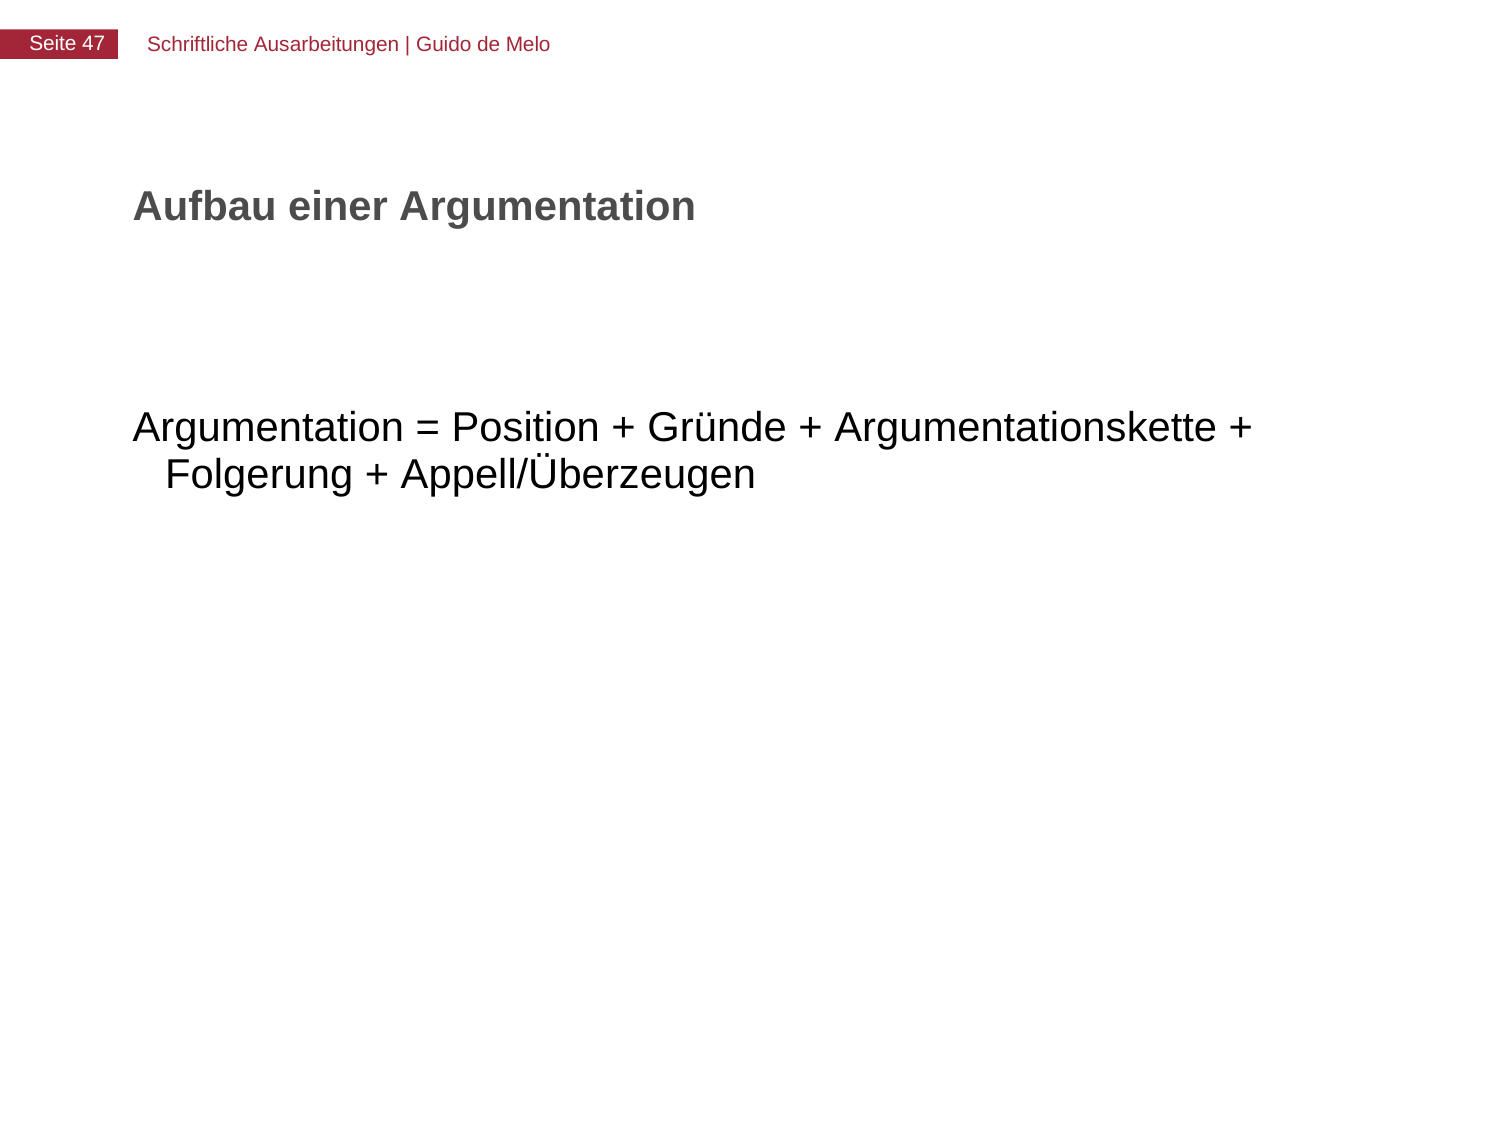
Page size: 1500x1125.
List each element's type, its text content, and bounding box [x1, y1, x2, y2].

title Aufbau einer Argumentation [132, 149, 1413, 258]
list Argumentation = Position + Gründe + Argumentationskette + Folgerung + Appell/Überzeugen [132, 287, 1371, 888]
